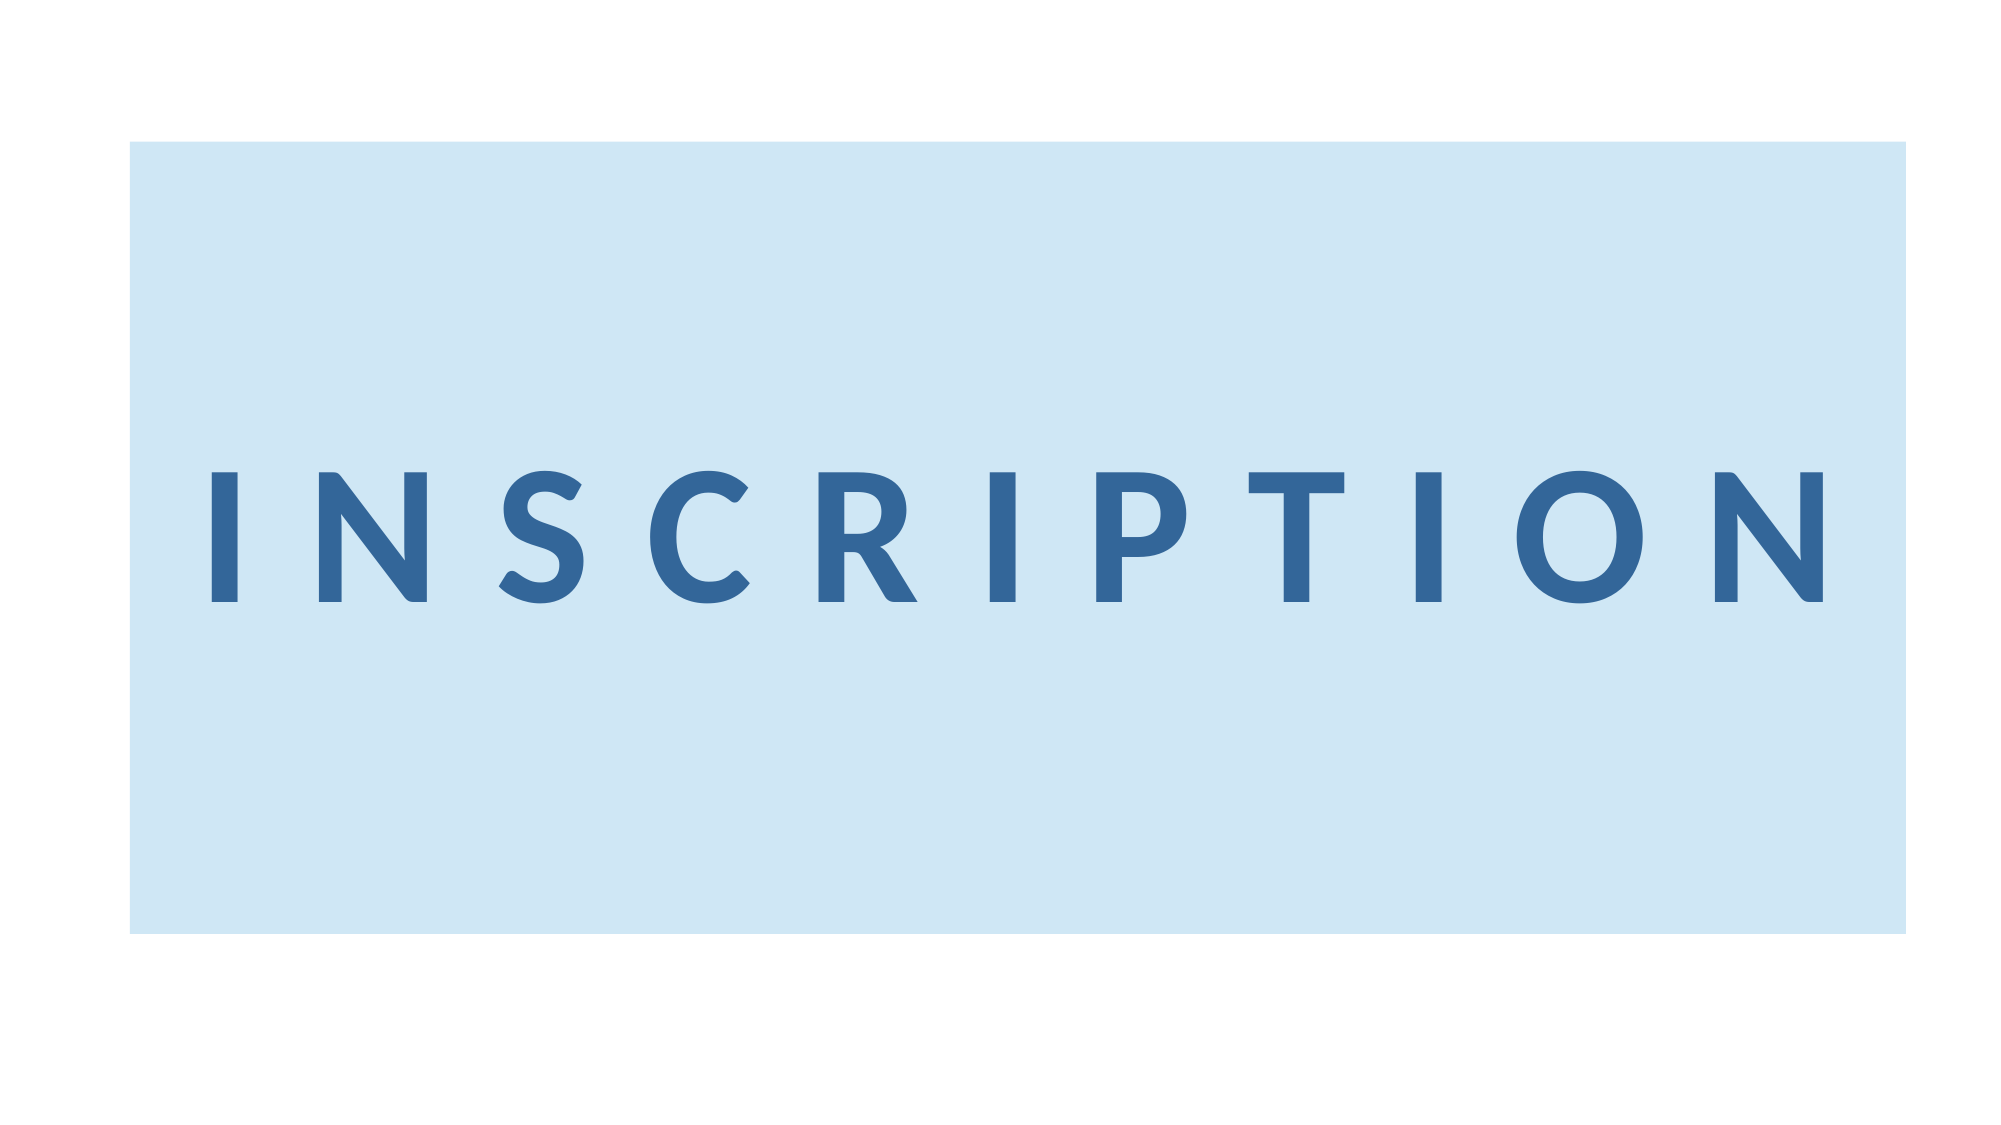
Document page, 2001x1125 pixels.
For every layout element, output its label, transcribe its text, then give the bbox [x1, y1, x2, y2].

title INSCRIPTION [129, 141, 1906, 934]
